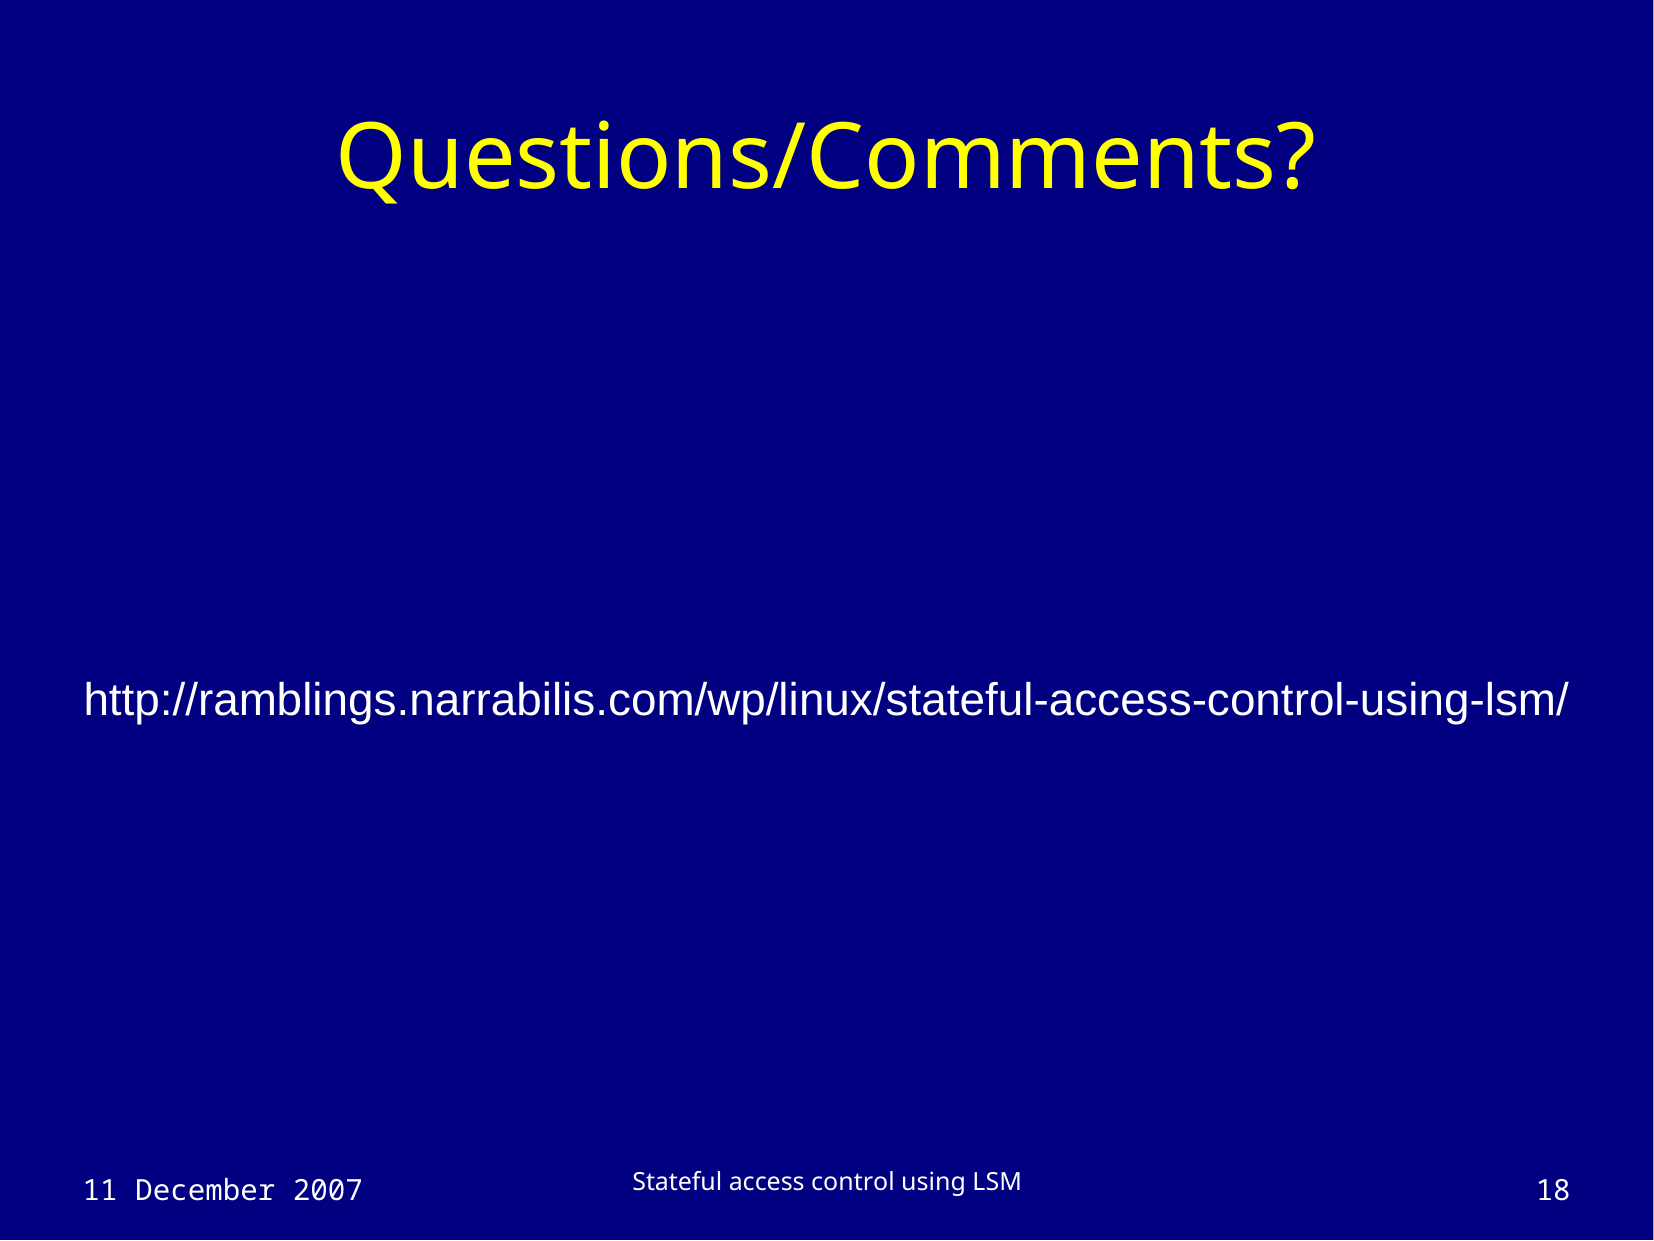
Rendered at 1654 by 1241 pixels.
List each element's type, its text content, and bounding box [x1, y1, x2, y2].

subtitle http://ramblings.narrabilis.com/wp/linux/stateful-access-control-using-lsm/ [82, 297, 1571, 1102]
title Questions/Comments? [82, 56, 1571, 250]
